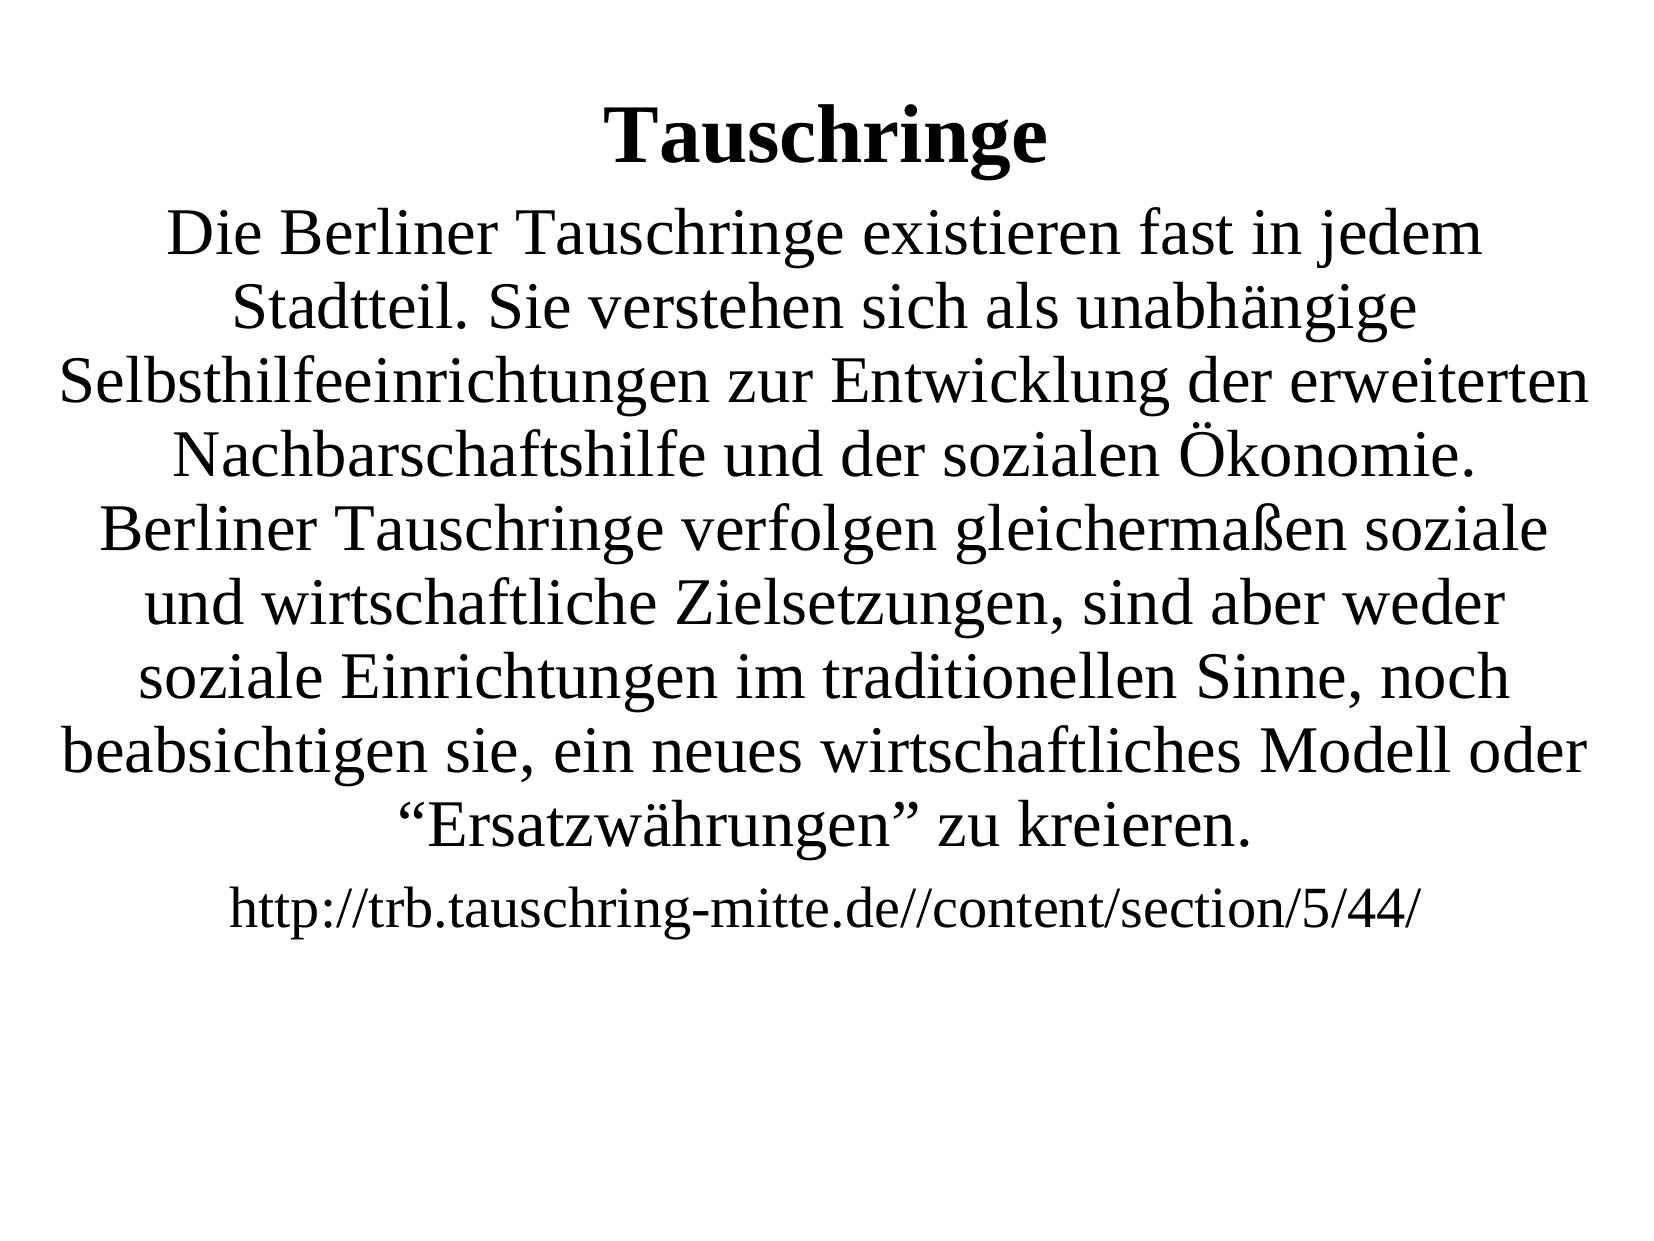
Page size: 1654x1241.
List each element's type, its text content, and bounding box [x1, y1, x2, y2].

text_box Tauschringe Die Berliner Tauschringe existieren fast in jedem Stadtteil. Sie verstehen sich als unabhängige Selbsthilfeeinrichtungen zur Entwicklung der erweiterten Nachbarschaftshilfe und der sozialen Ökonomie. Berliner Tauschringe verfolgen gleichermaßen soziale und wirtschaftliche Zielsetzungen, sind aber weder soziale Einrichtungen im traditionellen Sinne, noch beabsichtigen sie, ein neues wirtschaftliches Modell oder “Ersatzwährungen” zu kreieren. http://trb.tauschring-mitte.de//content/section/5/44/ [59, 88, 1595, 1027]
